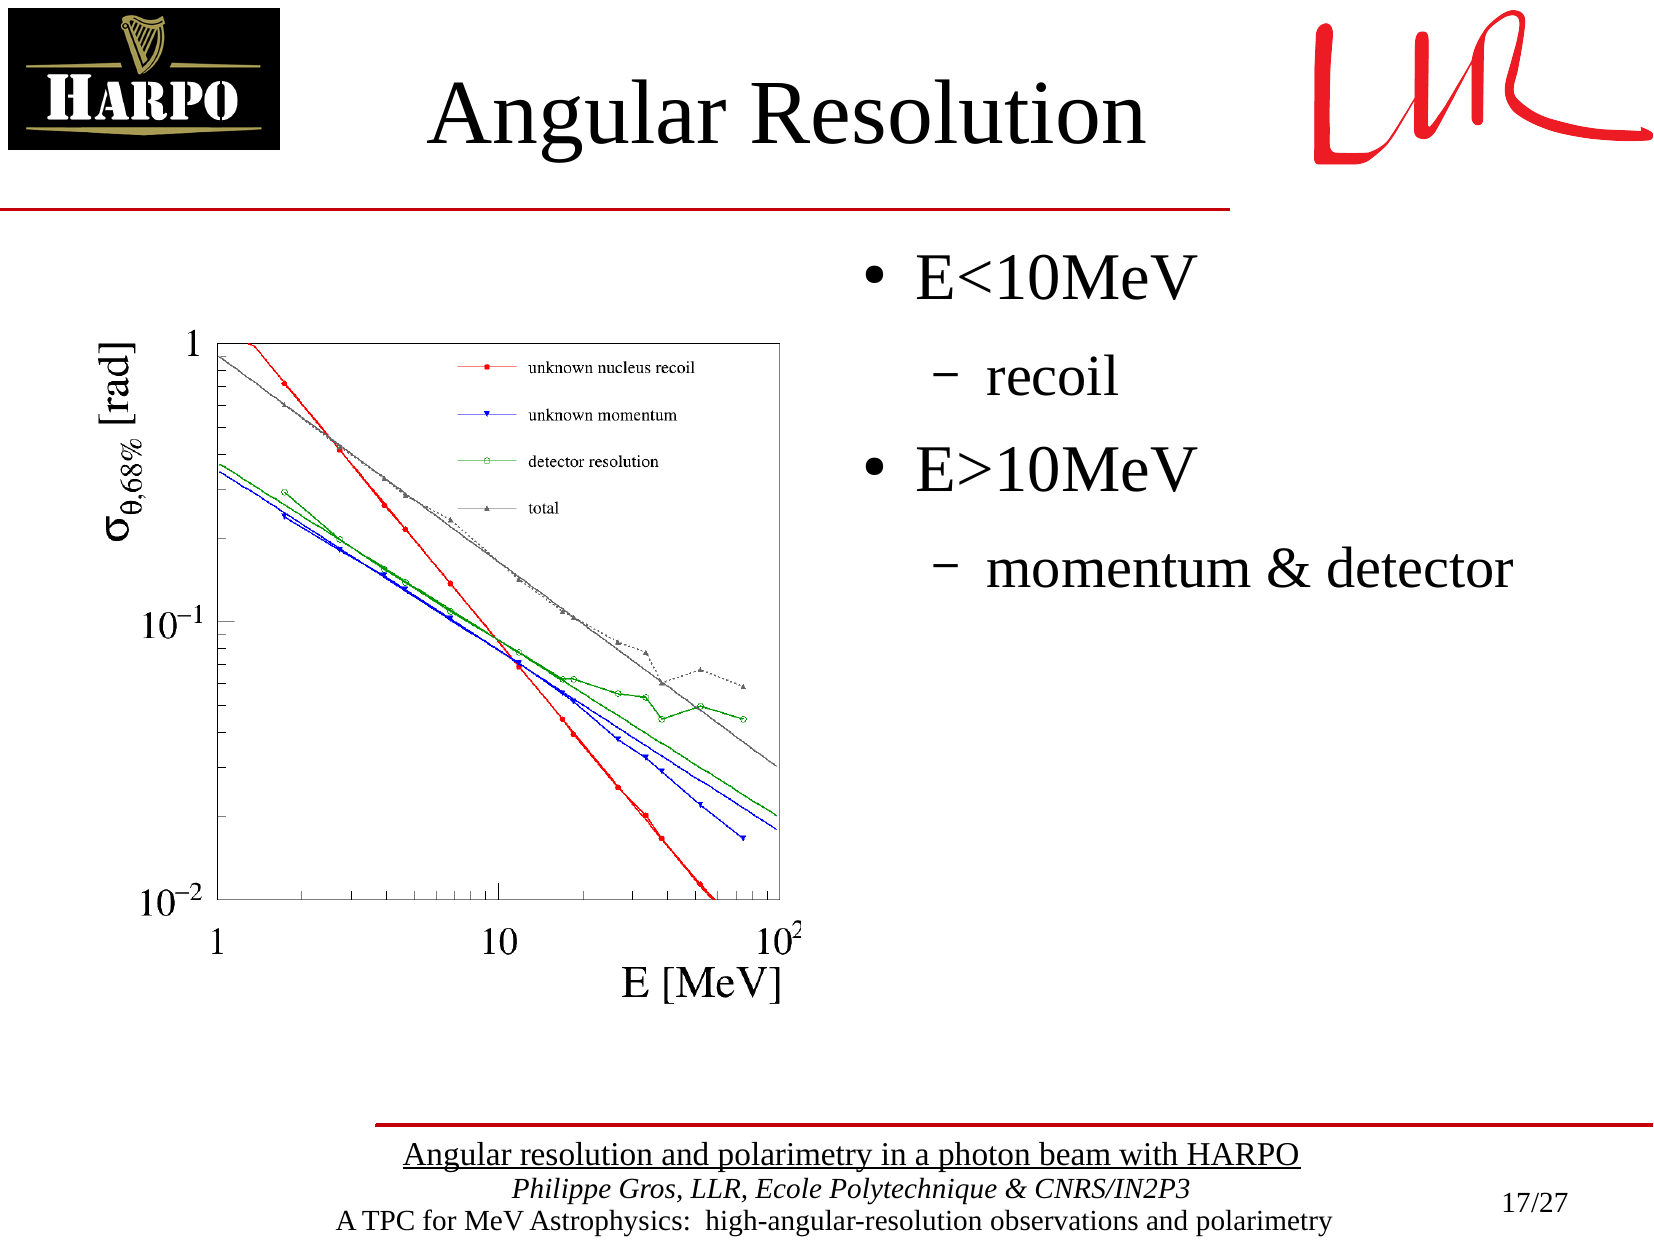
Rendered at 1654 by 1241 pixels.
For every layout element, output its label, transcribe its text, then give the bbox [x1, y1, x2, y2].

picture [82, 316, 809, 1025]
list E<10MeV recoil E>10MeV momentum & detector [844, 239, 1571, 1102]
picture [1314, 10, 1653, 165]
title Angular Resolution [284, 14, 1290, 210]
picture [8, 8, 280, 150]
